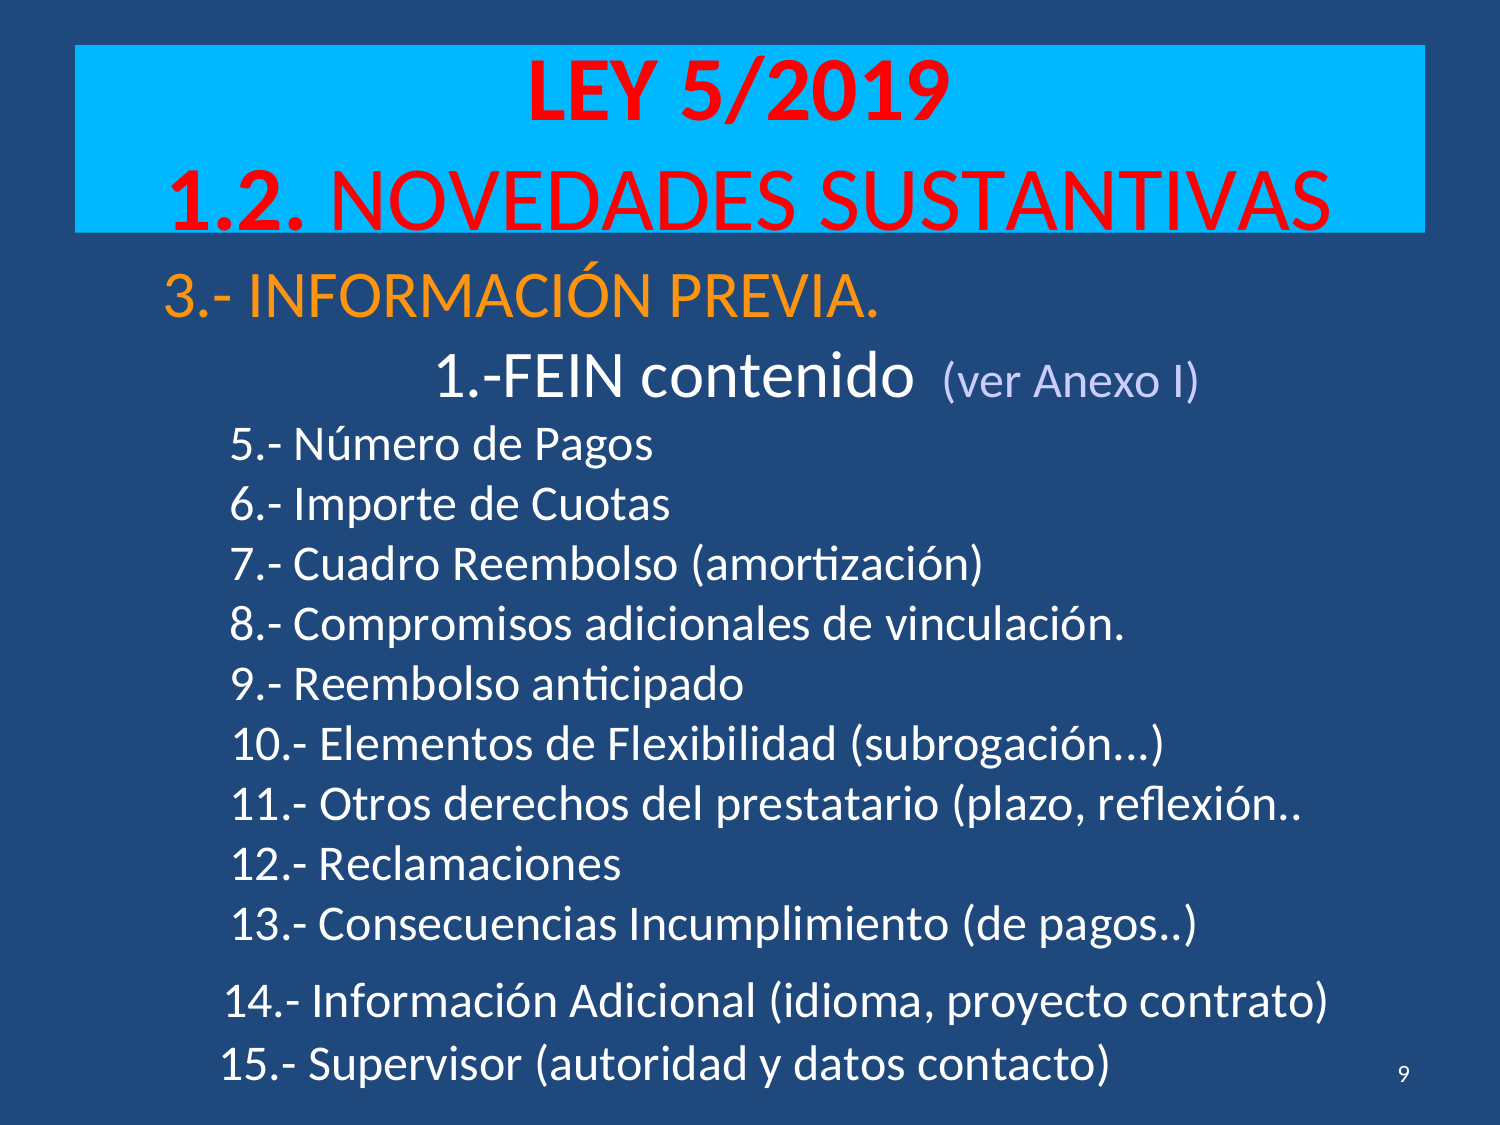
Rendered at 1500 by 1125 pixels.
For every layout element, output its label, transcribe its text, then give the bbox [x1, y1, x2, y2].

text_box 3.- INFORMACIÓN PREVIA. 1.-FEIN contenido (ver Anexo I) 5.- Número de Pagos 6.- Importe de Cuotas 7.- Cuadro Reembolso (amortización) 8.- Compromisos adicionales de vinculación. 9.- Reembolso anticipado 10.- Elementos de Flexibilidad (subrogación...) 11.- Otros derechos del prestatario (plazo, reflexión.. 12.- Reclamaciones 13.- Consecuencias Incumplimiento (de pagos..) 14.- Información Adicional (idioma, proyecto contrato) 15.- Supervisor (autoridad y datos contacto) [147, 243, 1351, 898]
text_box <número> [1074, 1042, 1426, 1103]
text_box <número> [1075, 1059, 1089, 1077]
text_box LEY 5/2019 1.2. NOVEDADES SUSTANTIVAS [75, 45, 1426, 233]
